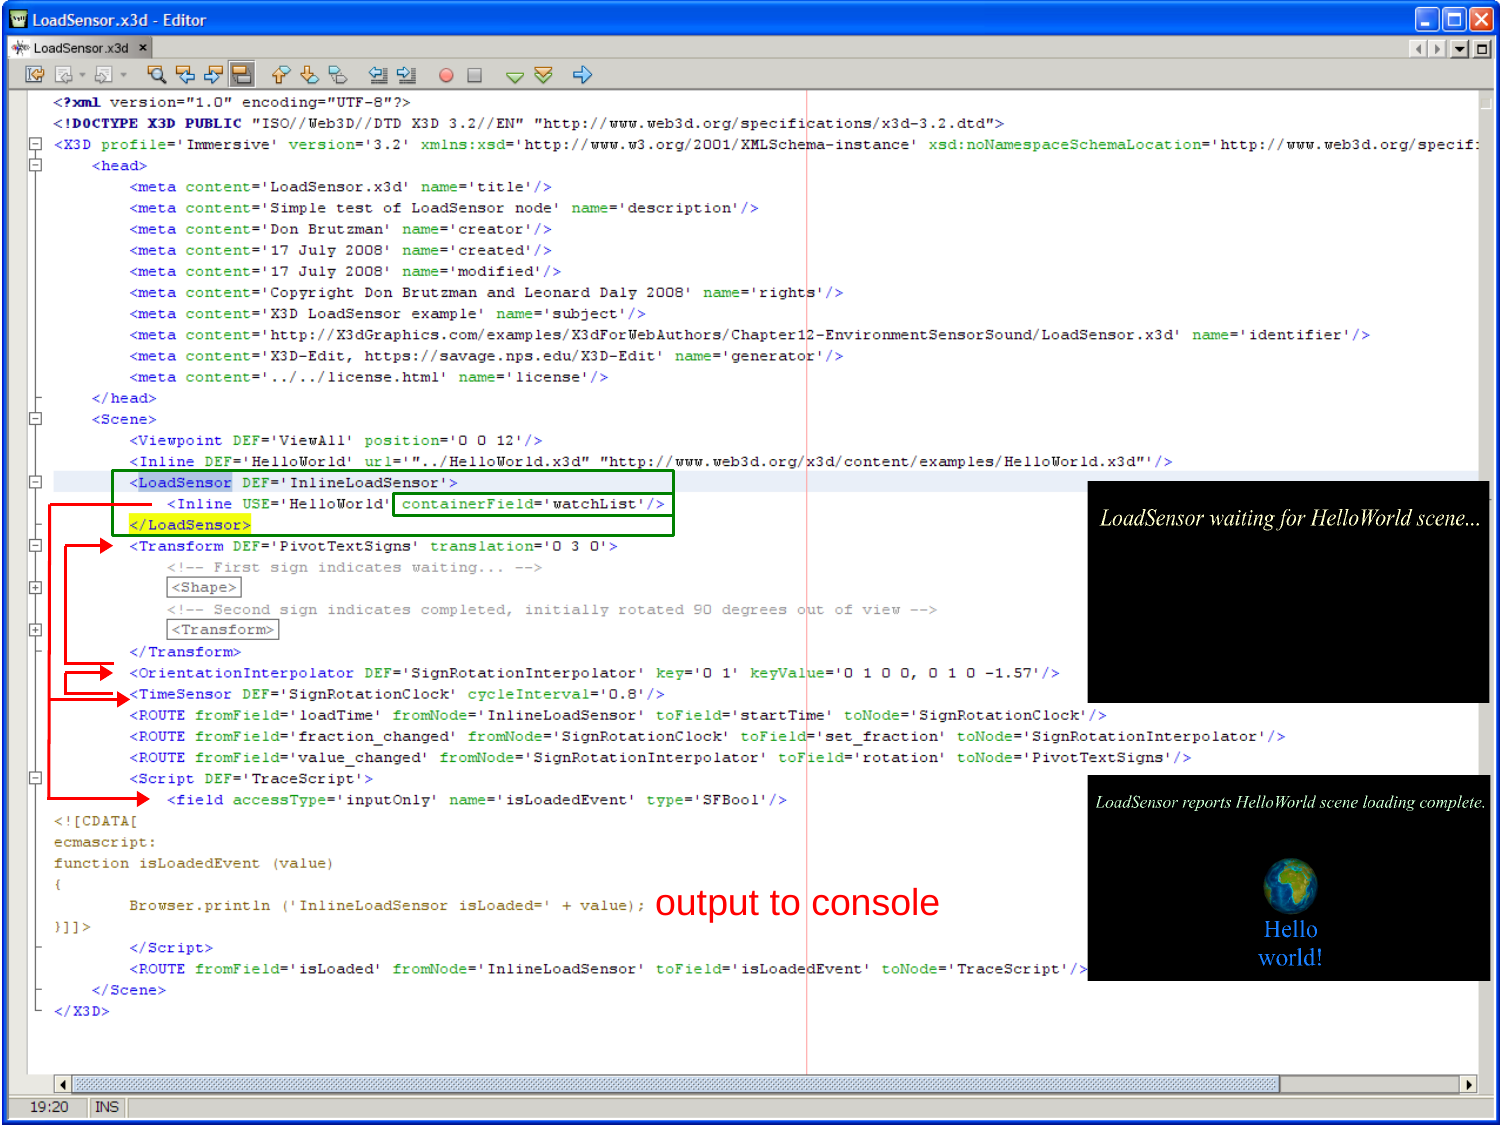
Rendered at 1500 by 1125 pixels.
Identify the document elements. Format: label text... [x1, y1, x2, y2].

text_box output to console [640, 874, 956, 931]
picture [2, 0, 1500, 1125]
